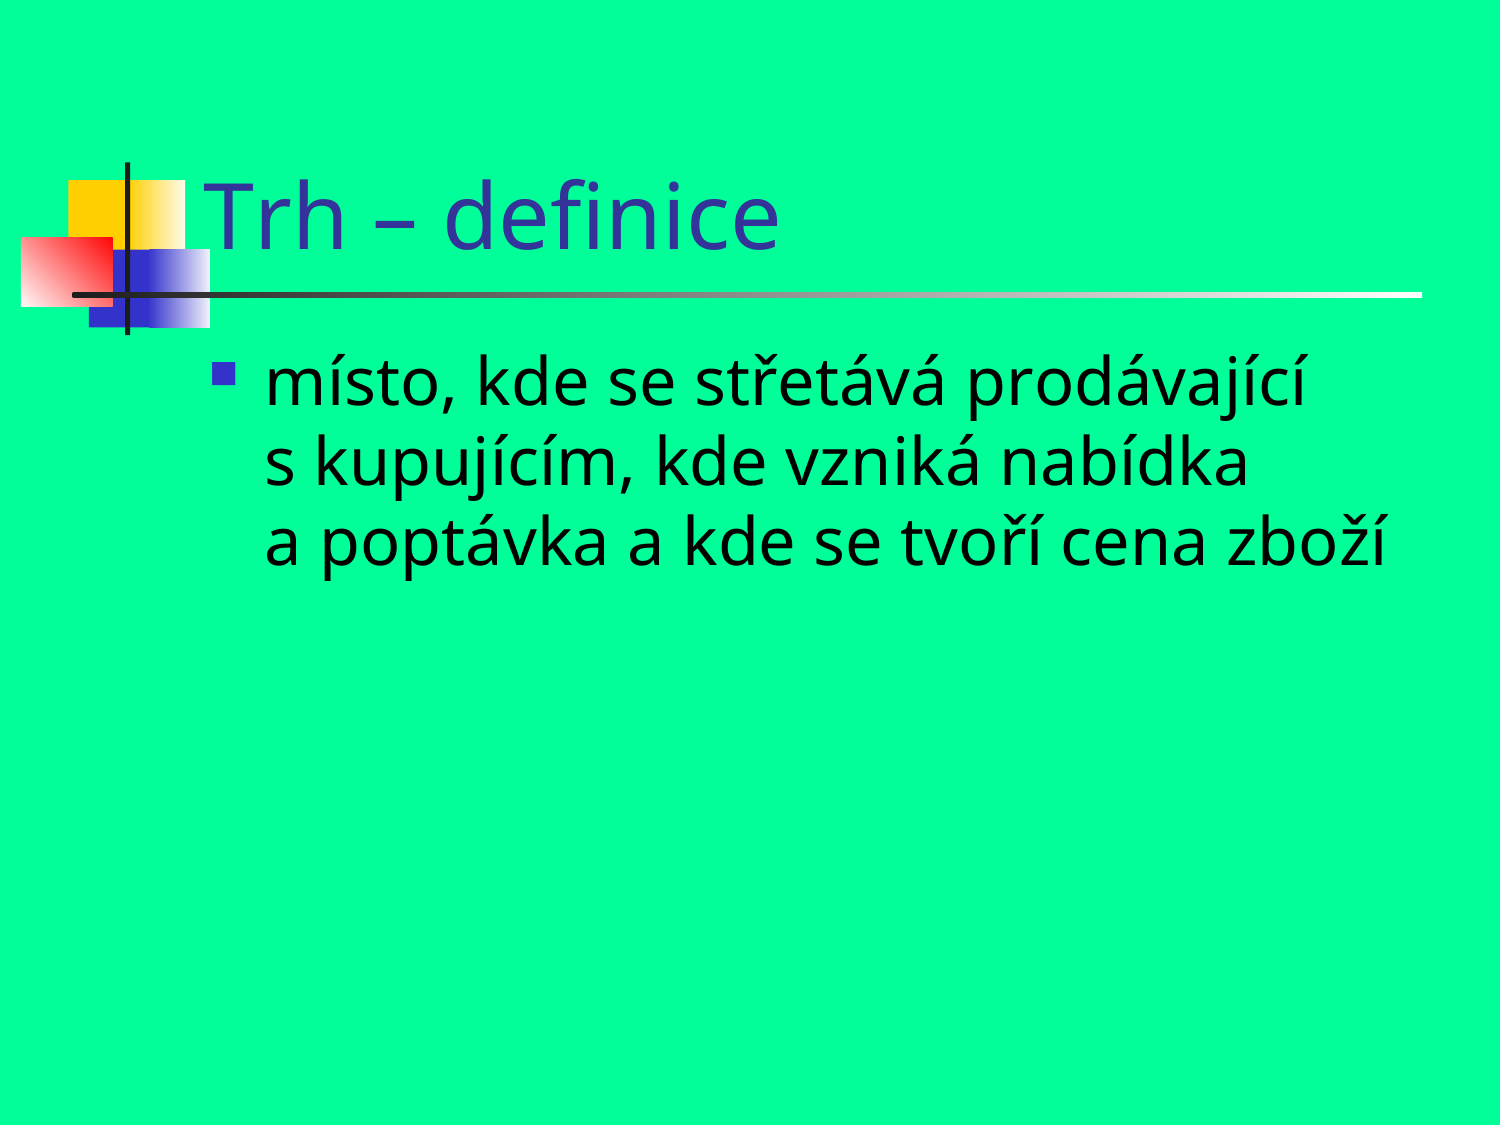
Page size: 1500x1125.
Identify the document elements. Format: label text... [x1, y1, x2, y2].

list místo, kde se střetává prodávající s kupujícím, kde vzniká nabídka a poptávka a kde se tvoří cena zboží [193, 331, 1469, 1012]
title Trh – definice [188, 35, 1467, 276]
